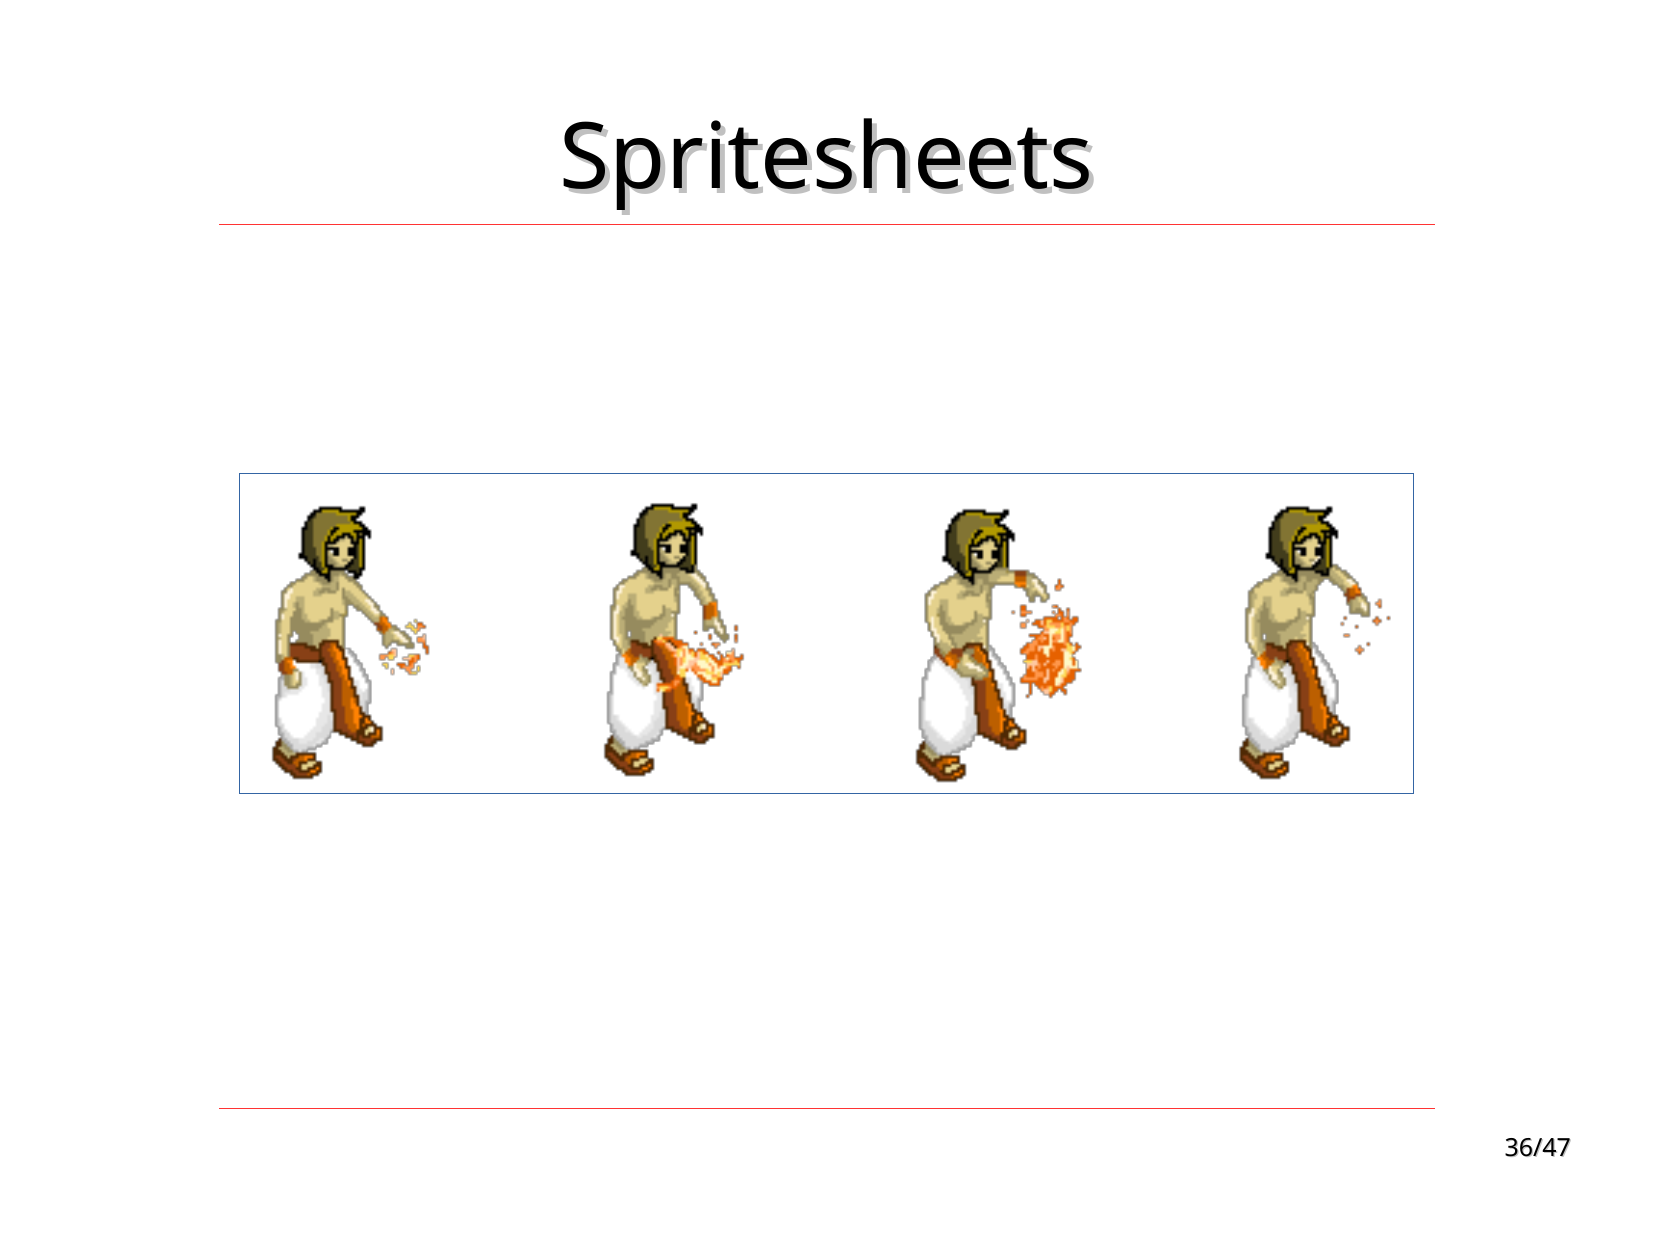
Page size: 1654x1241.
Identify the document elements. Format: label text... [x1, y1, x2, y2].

title Spritesheets [82, 49, 1571, 257]
picture [239, 473, 1414, 794]
